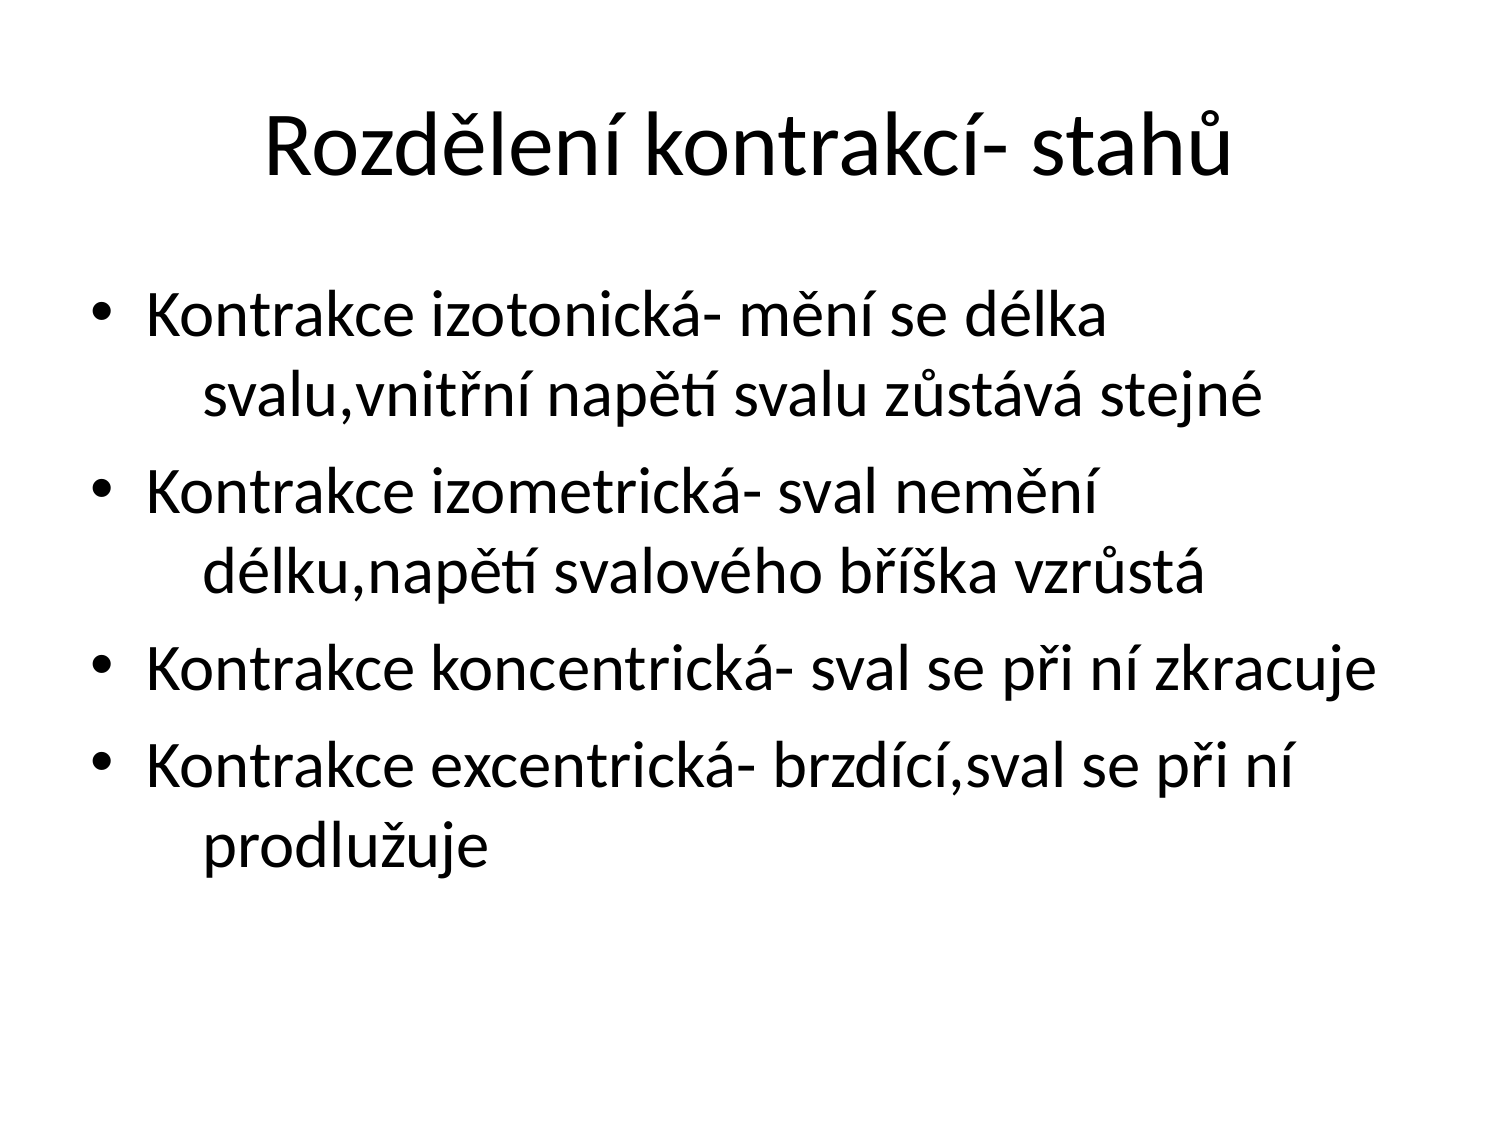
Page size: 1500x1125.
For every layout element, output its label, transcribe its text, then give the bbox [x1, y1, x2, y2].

title Rozdělení kontrakcí- stahů [75, 45, 1426, 233]
list Kontrakce izotonická- mění se délka svalu,vnitřní napětí svalu zůstává stejné Kontrakce izometrická- sval nemění délku,napětí svalového bříška vzrůstá Kontrakce koncentrická- sval se při ní zkracuje Kontrakce excentrická- brzdící,sval se při ní prodlužuje [75, 262, 1426, 1005]
